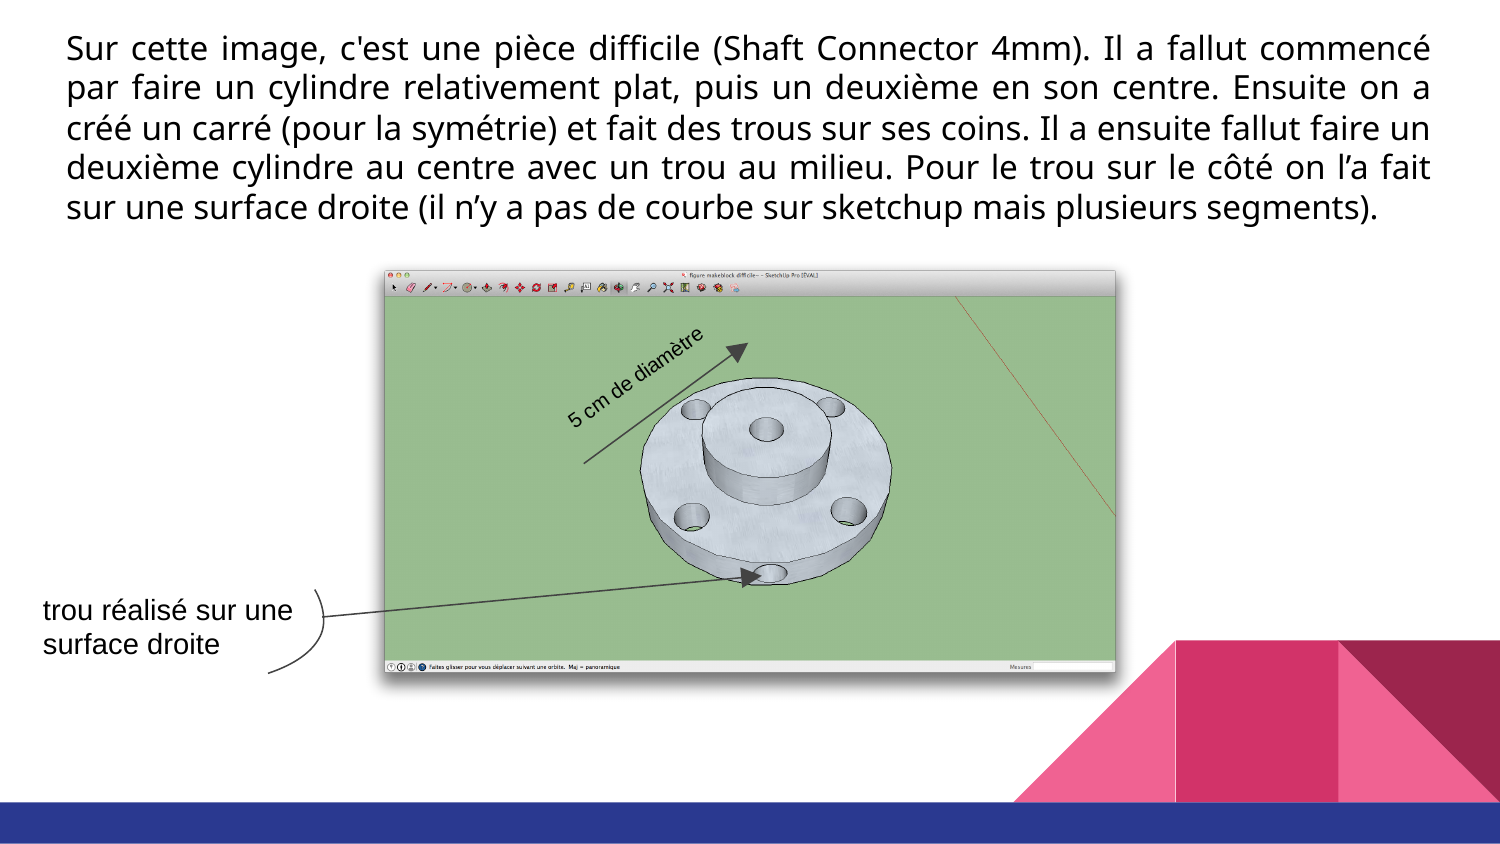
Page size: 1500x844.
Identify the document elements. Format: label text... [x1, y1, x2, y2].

text_box trou réalisé sur une surface droite [27, 575, 362, 723]
picture [361, 256, 1139, 705]
list Sur cette image, c'est une pièce difficile (Shaft Connector 4mm). Il a fallut commencé par faire un cylindre relativement plat, puis un deuxième en son centre. Ensuite on a créé un carré (pour la symétrie) et fait des trous sur ses coins. Il a ensuite fallut faire un deuxième cylindre au centre avec un trou au milieu. Pour le trou sur le côté on l’a fait sur une surface droite (il n’y a pas de courbe sur sketchup mais plusieurs segments). [51, 11, 1449, 826]
text_box 5 cm de diamètre [541, 298, 733, 457]
